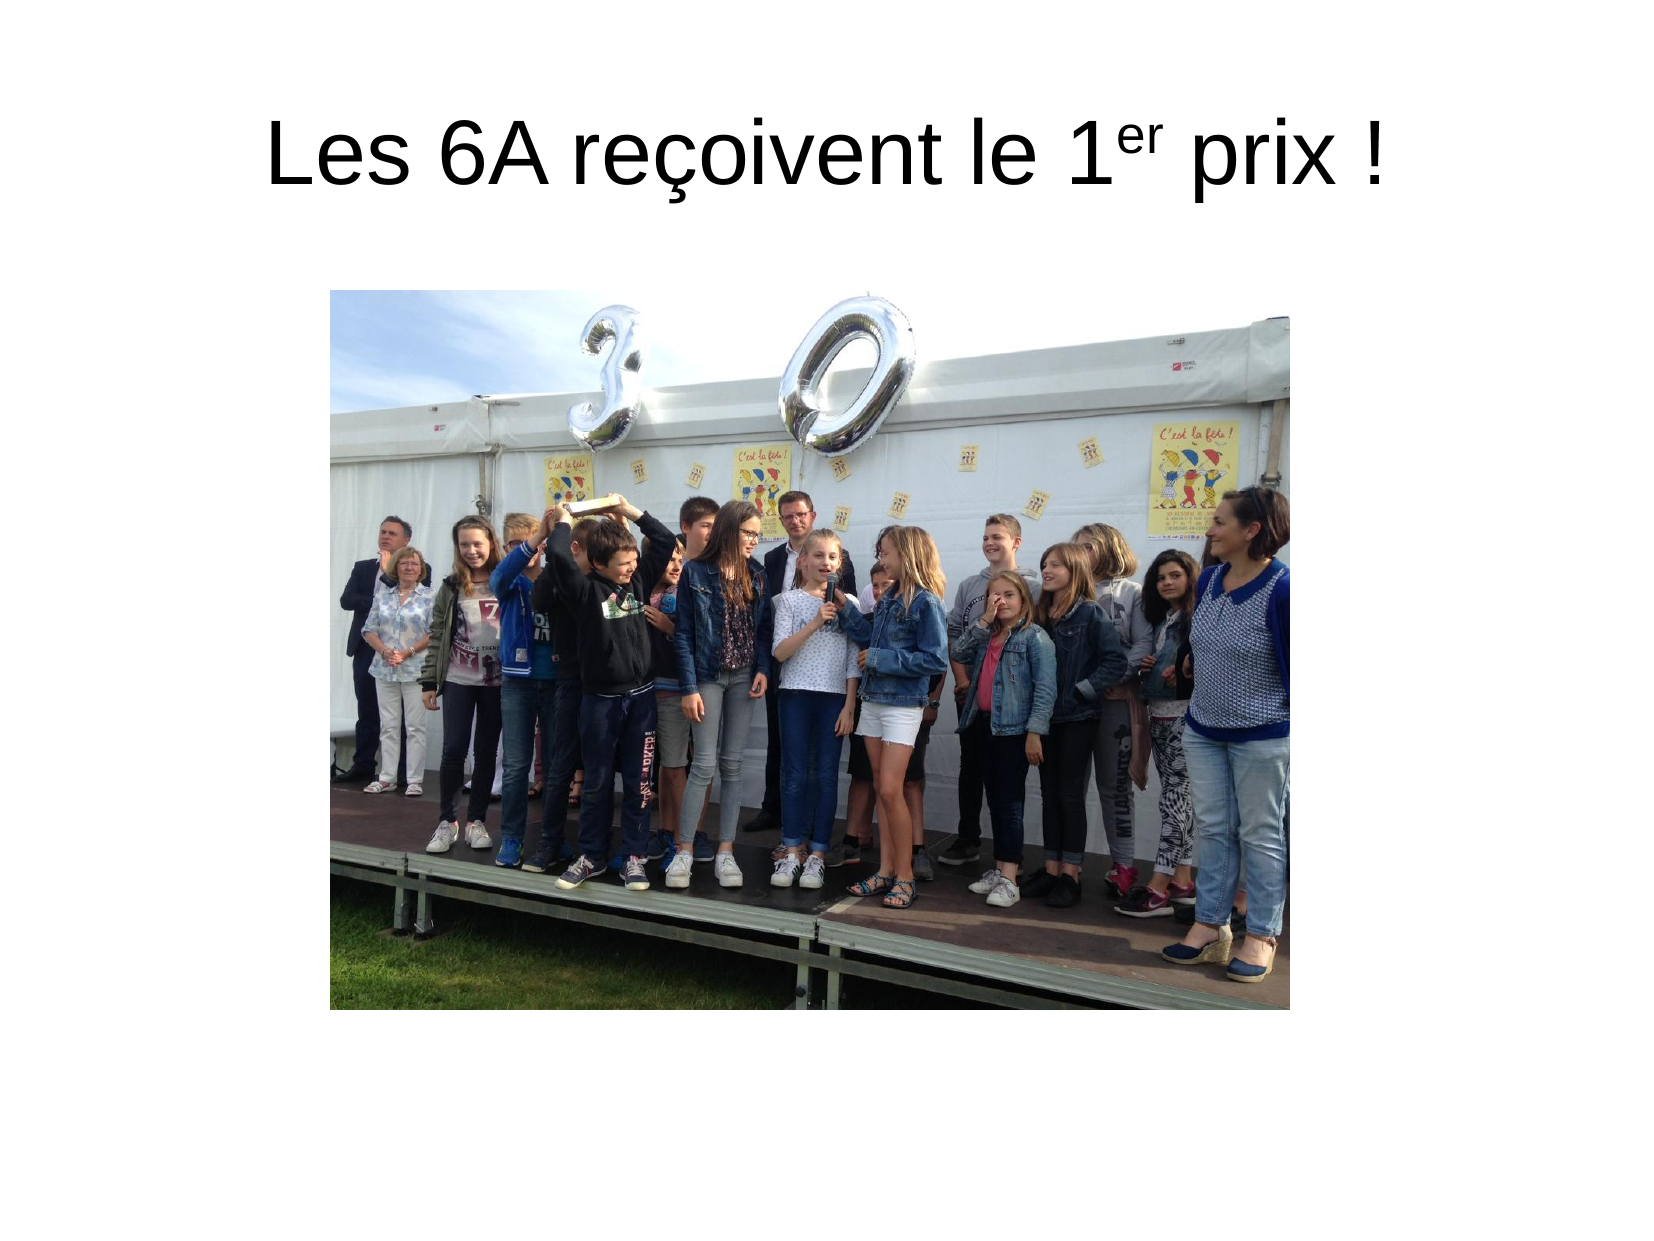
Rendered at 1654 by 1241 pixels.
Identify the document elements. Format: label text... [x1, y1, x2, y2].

picture [330, 290, 1290, 1010]
title Les 6A reçoivent le 1er prix ! [82, 49, 1571, 257]
